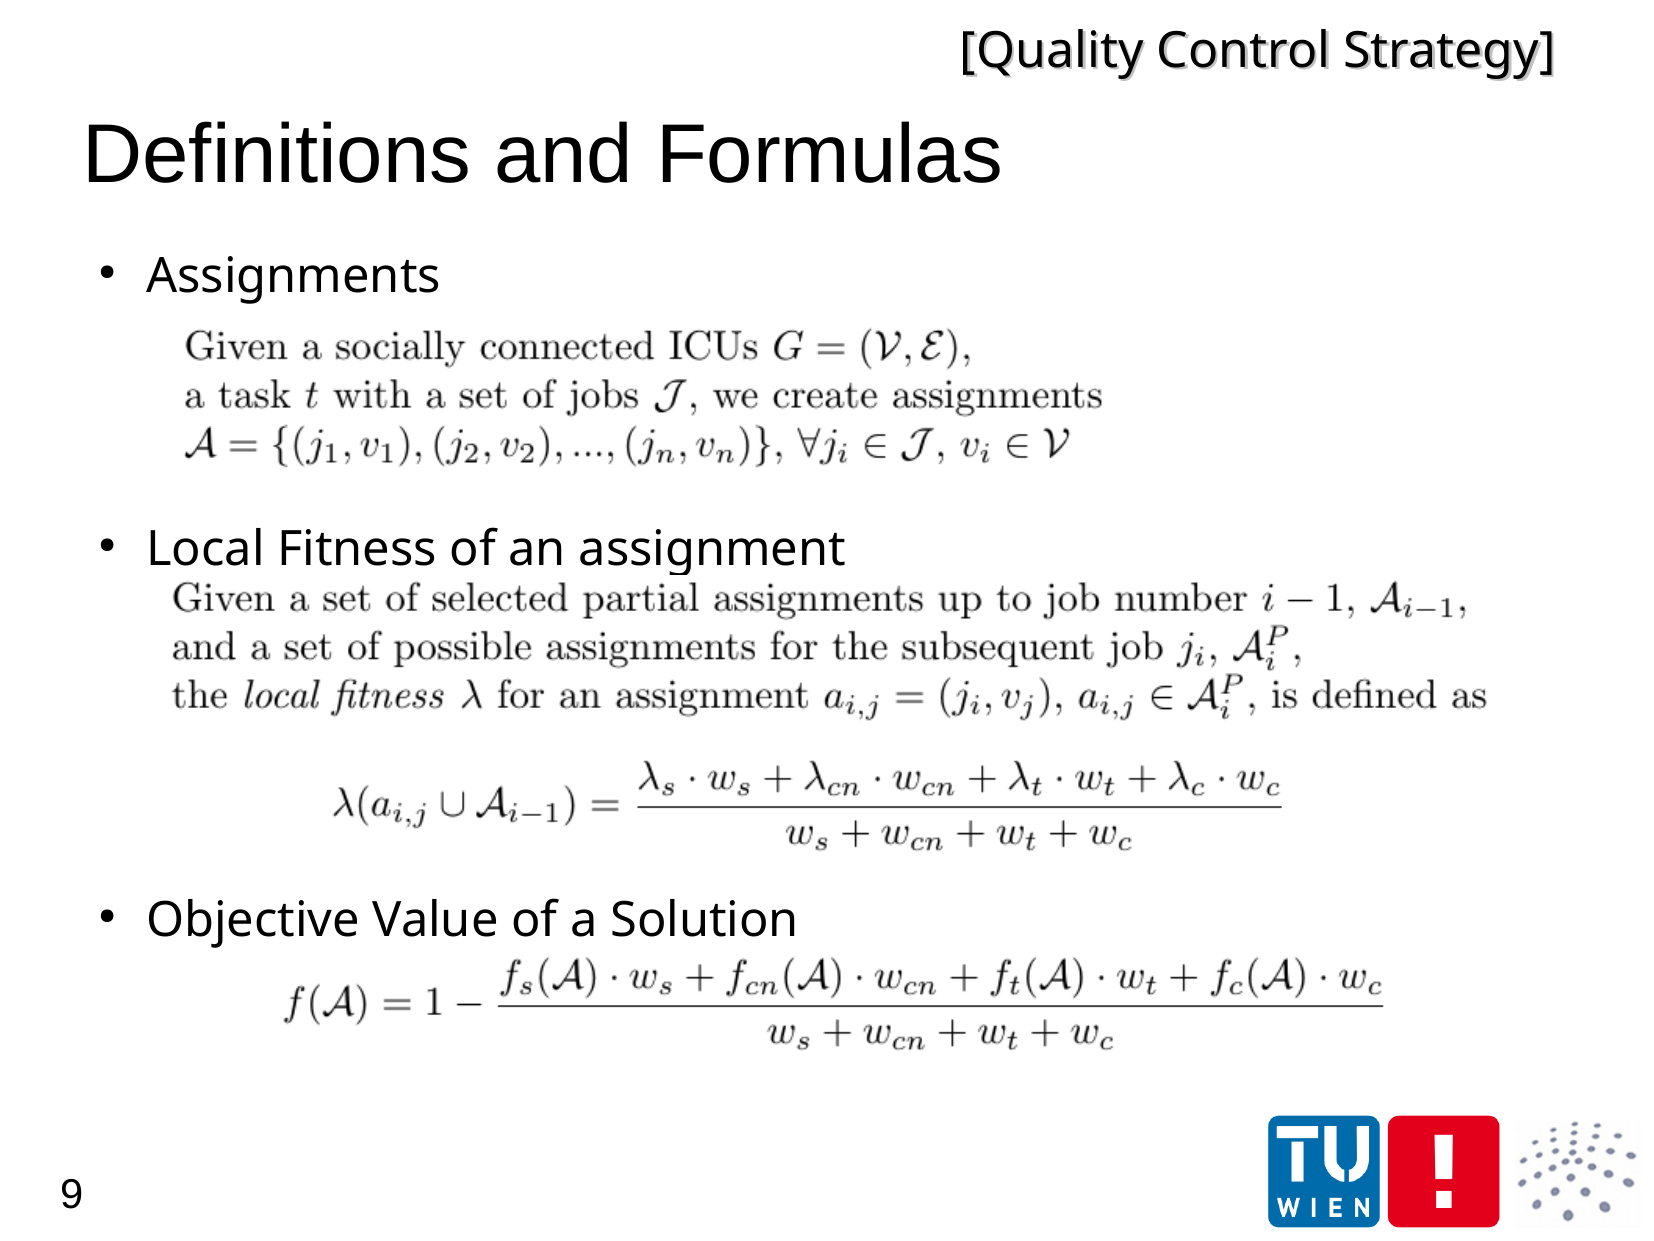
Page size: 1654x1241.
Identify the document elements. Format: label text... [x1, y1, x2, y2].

picture [1515, 1120, 1642, 1228]
picture [164, 575, 1504, 866]
picture [175, 320, 1111, 481]
picture [259, 941, 1410, 1067]
list Assignments Local Fitness of an assignment Objective Value of a Solution [82, 240, 1571, 960]
title Definitions and Formulas [82, 73, 1571, 234]
text_box [Quality Control Strategy] [945, 6, 1591, 86]
picture [1261, 1110, 1507, 1234]
